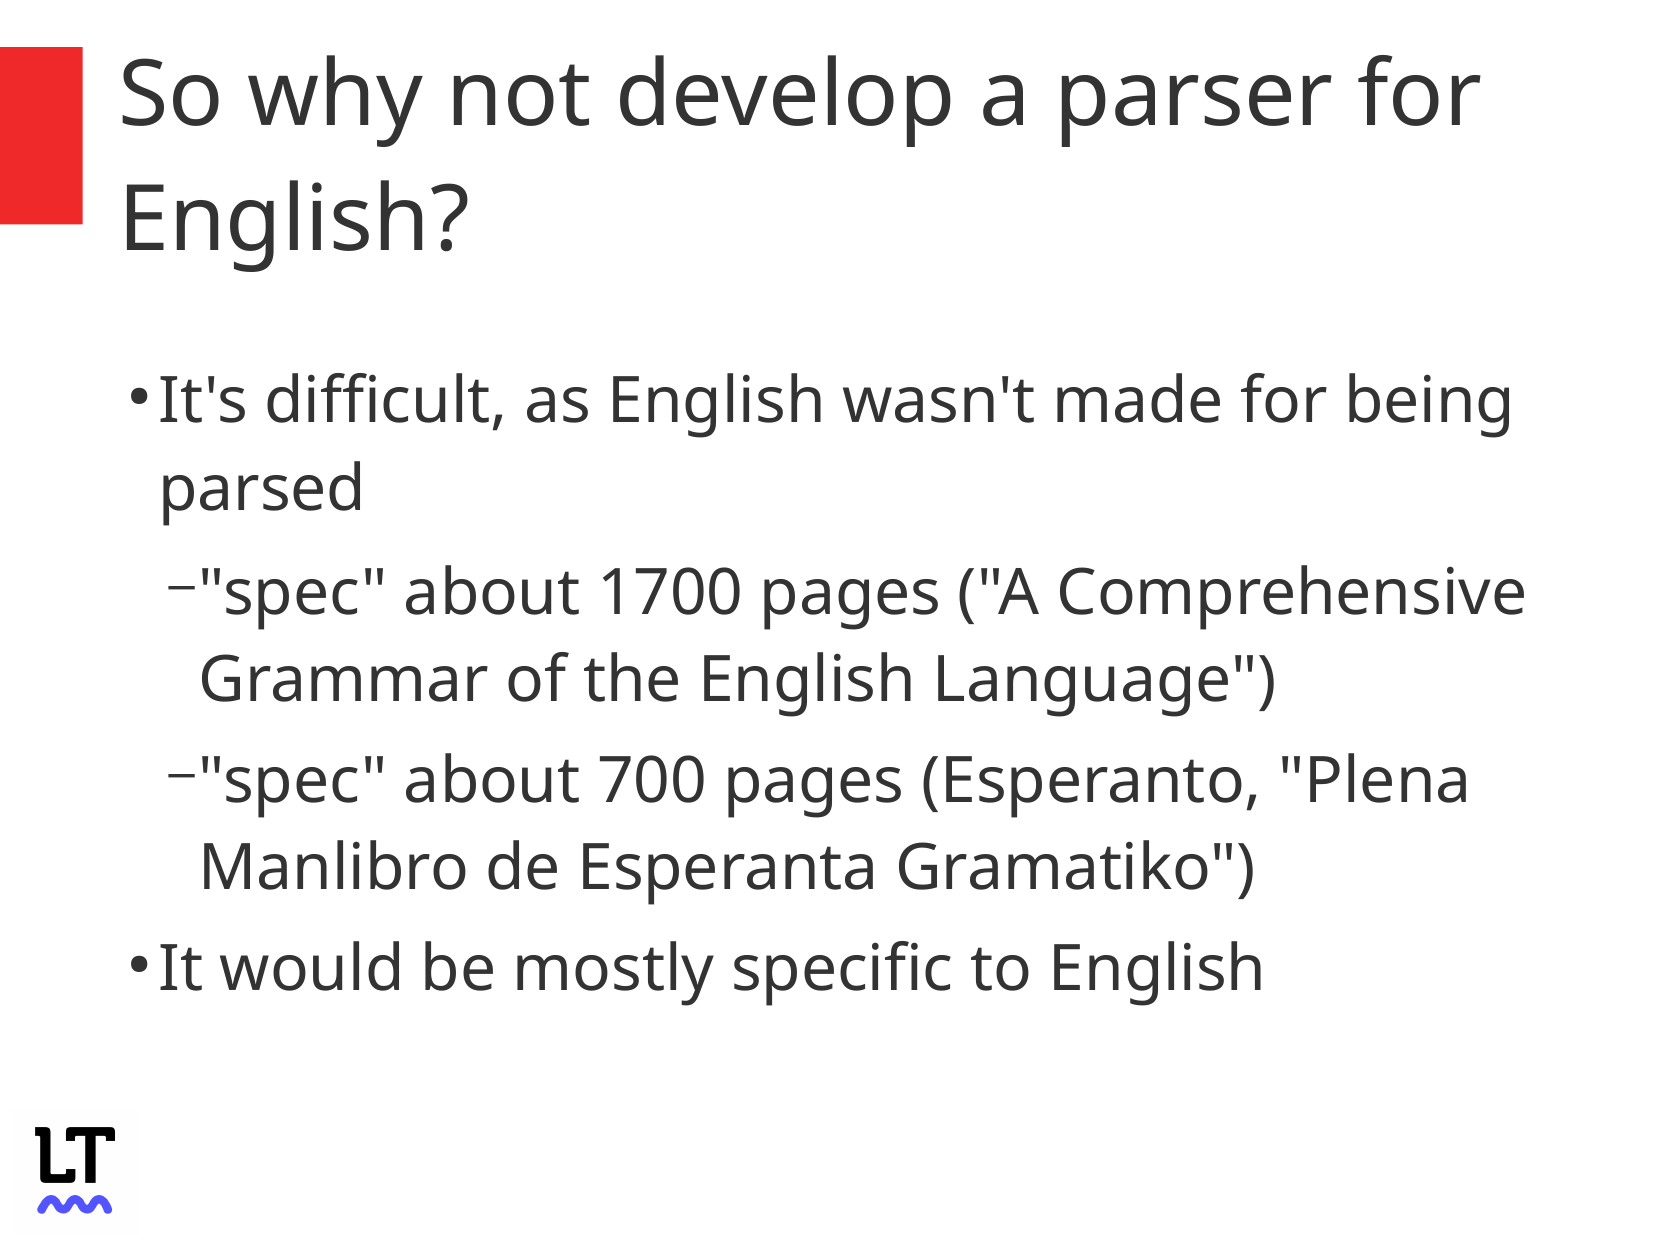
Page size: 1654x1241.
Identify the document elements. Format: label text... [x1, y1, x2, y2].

picture [11, 1110, 138, 1235]
title So why not develop a parser for English? [118, 49, 1571, 257]
list It's difficult, as English wasn't made for being parsed "spec" about 1700 pages ("A Comprehensive Grammar of the English Language") "spec" about 700 pages (Esperanto, "Plena Manlibro de Esperanta Gramatiko") It would be mostly specific to English [118, 354, 1536, 1074]
